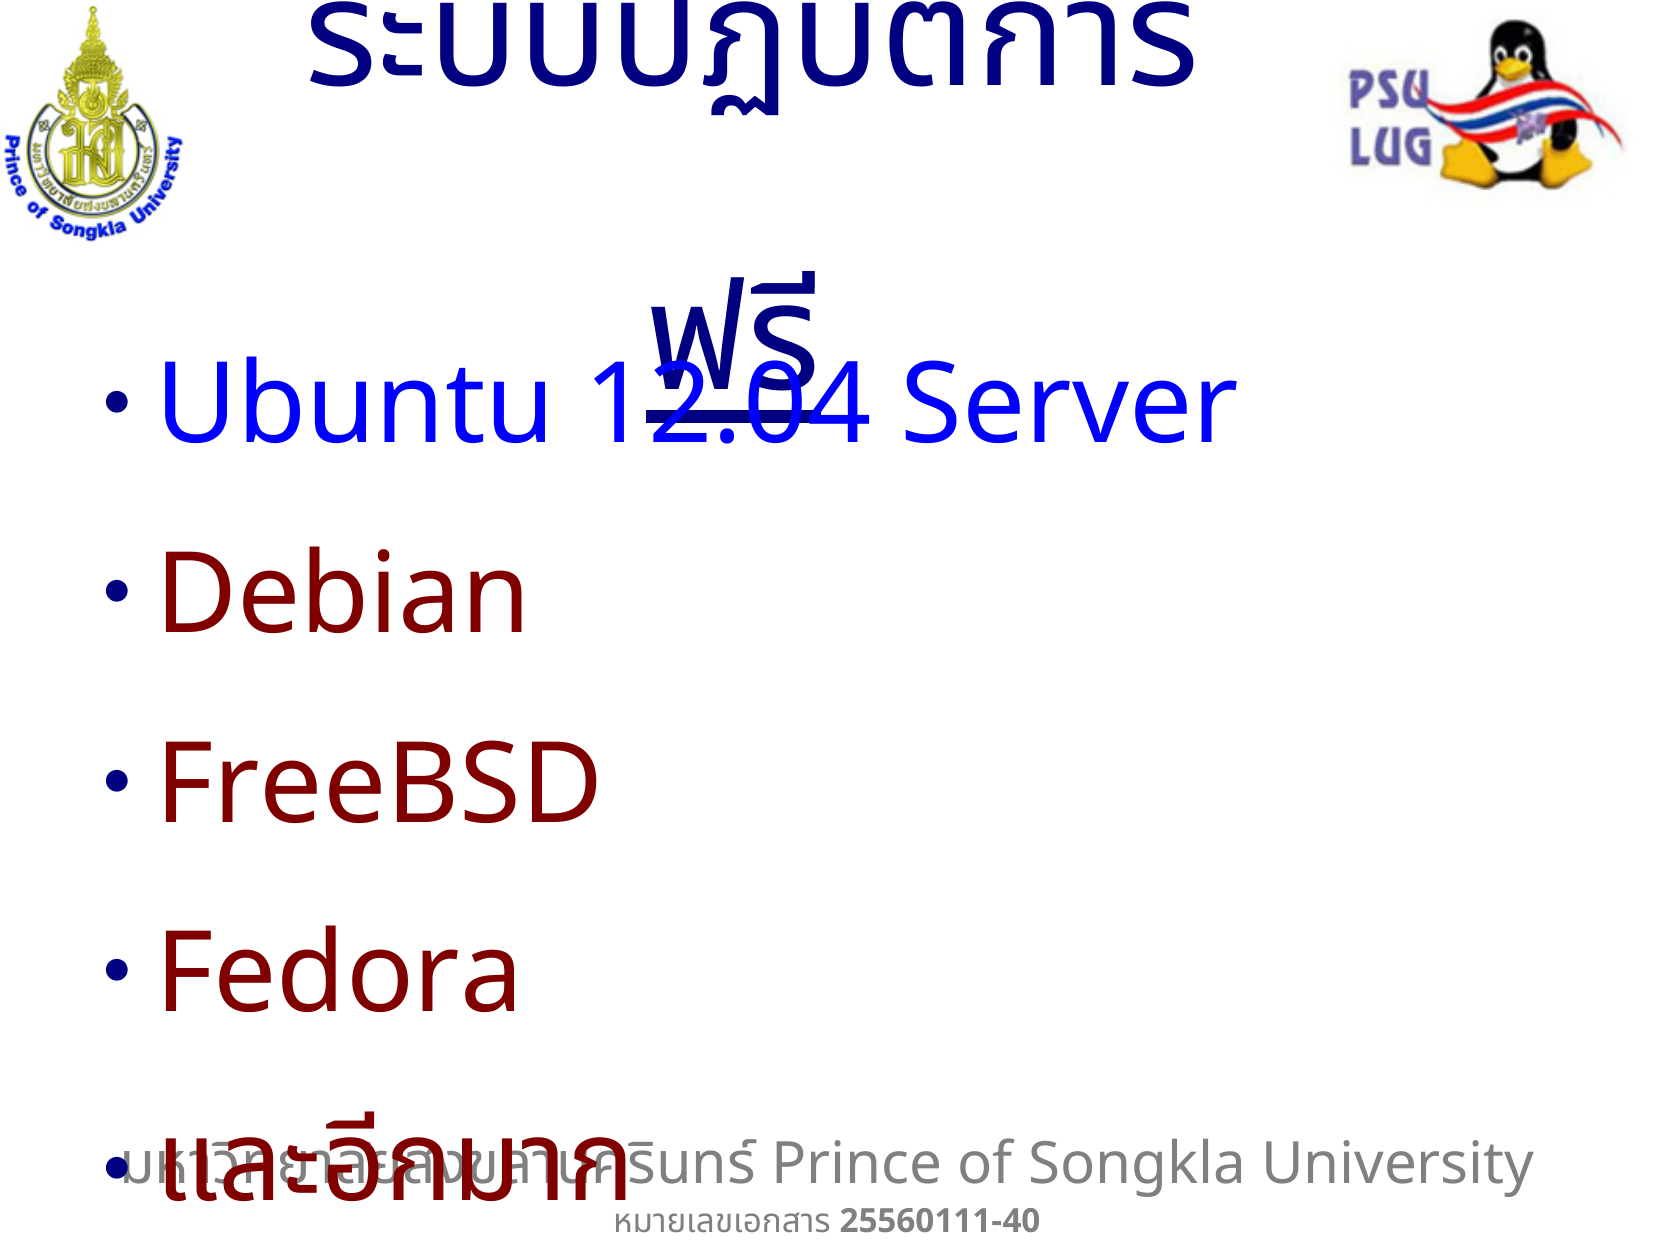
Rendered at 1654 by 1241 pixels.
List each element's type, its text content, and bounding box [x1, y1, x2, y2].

picture [0, 0, 185, 247]
title ระบบปฏิบัติการ ฟรี [206, 0, 1299, 322]
picture [1328, 10, 1642, 207]
list Ubuntu 12.04 Server Debian FreeBSD Fedora และอีกมาก [84, 322, 1573, 1241]
